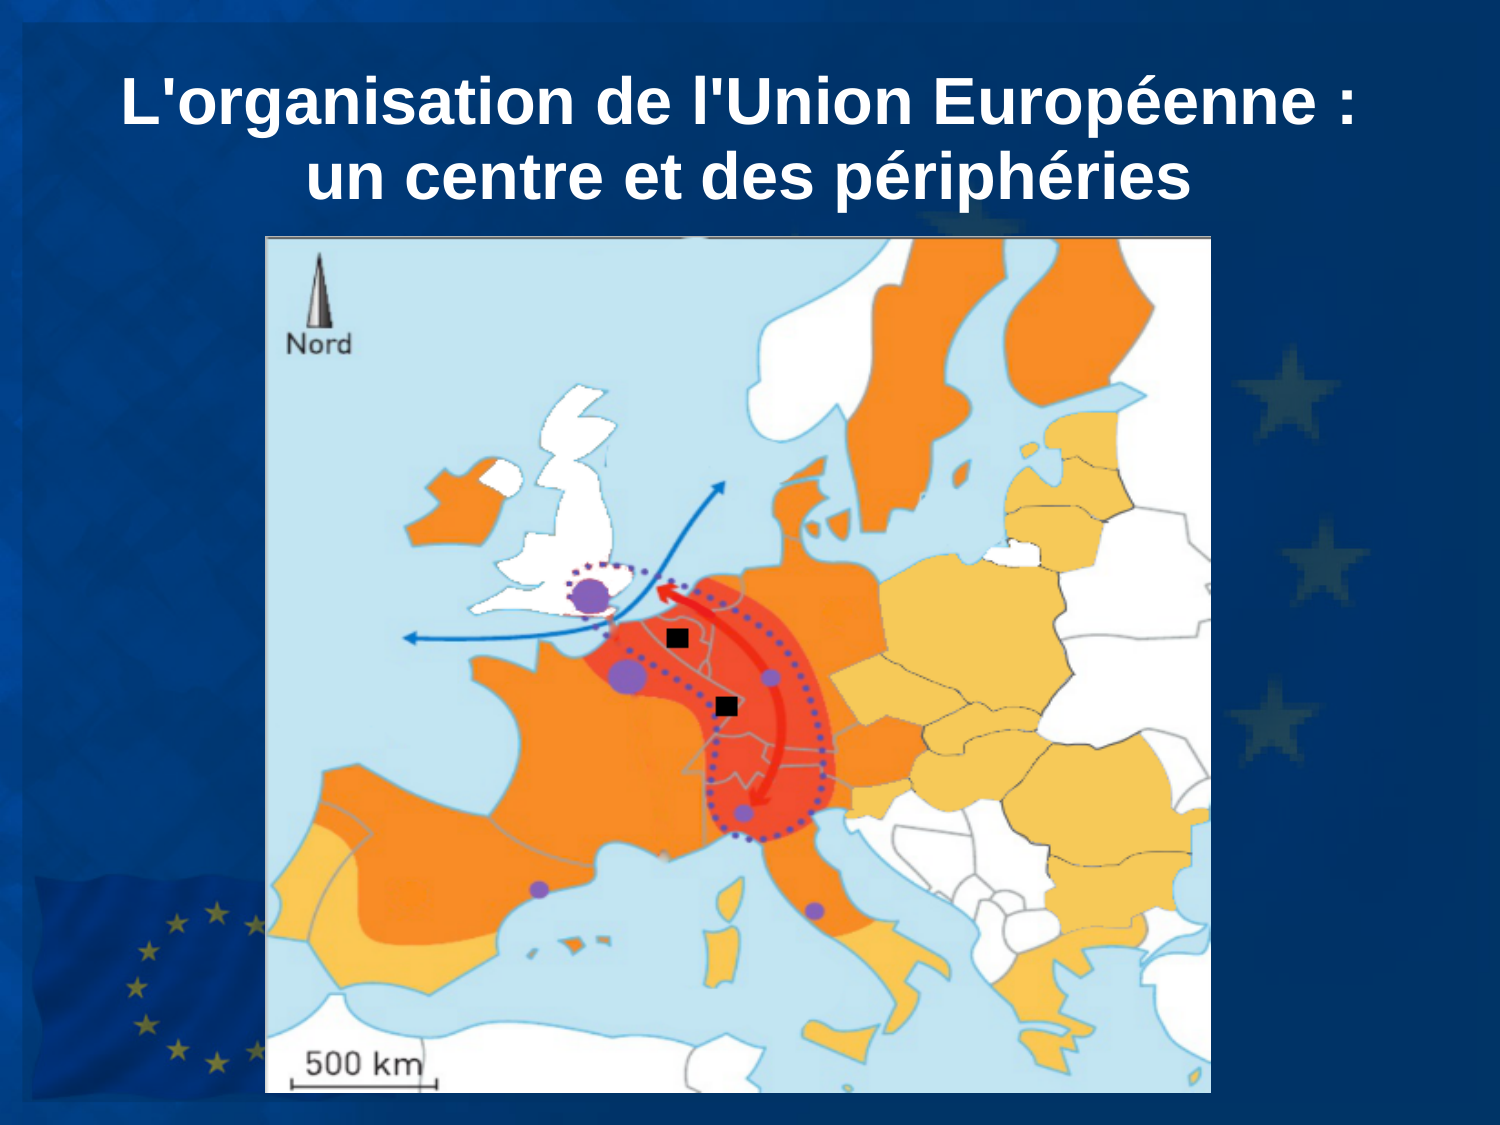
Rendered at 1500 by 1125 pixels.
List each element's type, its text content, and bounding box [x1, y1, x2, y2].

picture [0, 0, 1500, 1125]
title L'organisation de l'Union Européenne : un centre et des périphéries [74, 44, 1425, 233]
